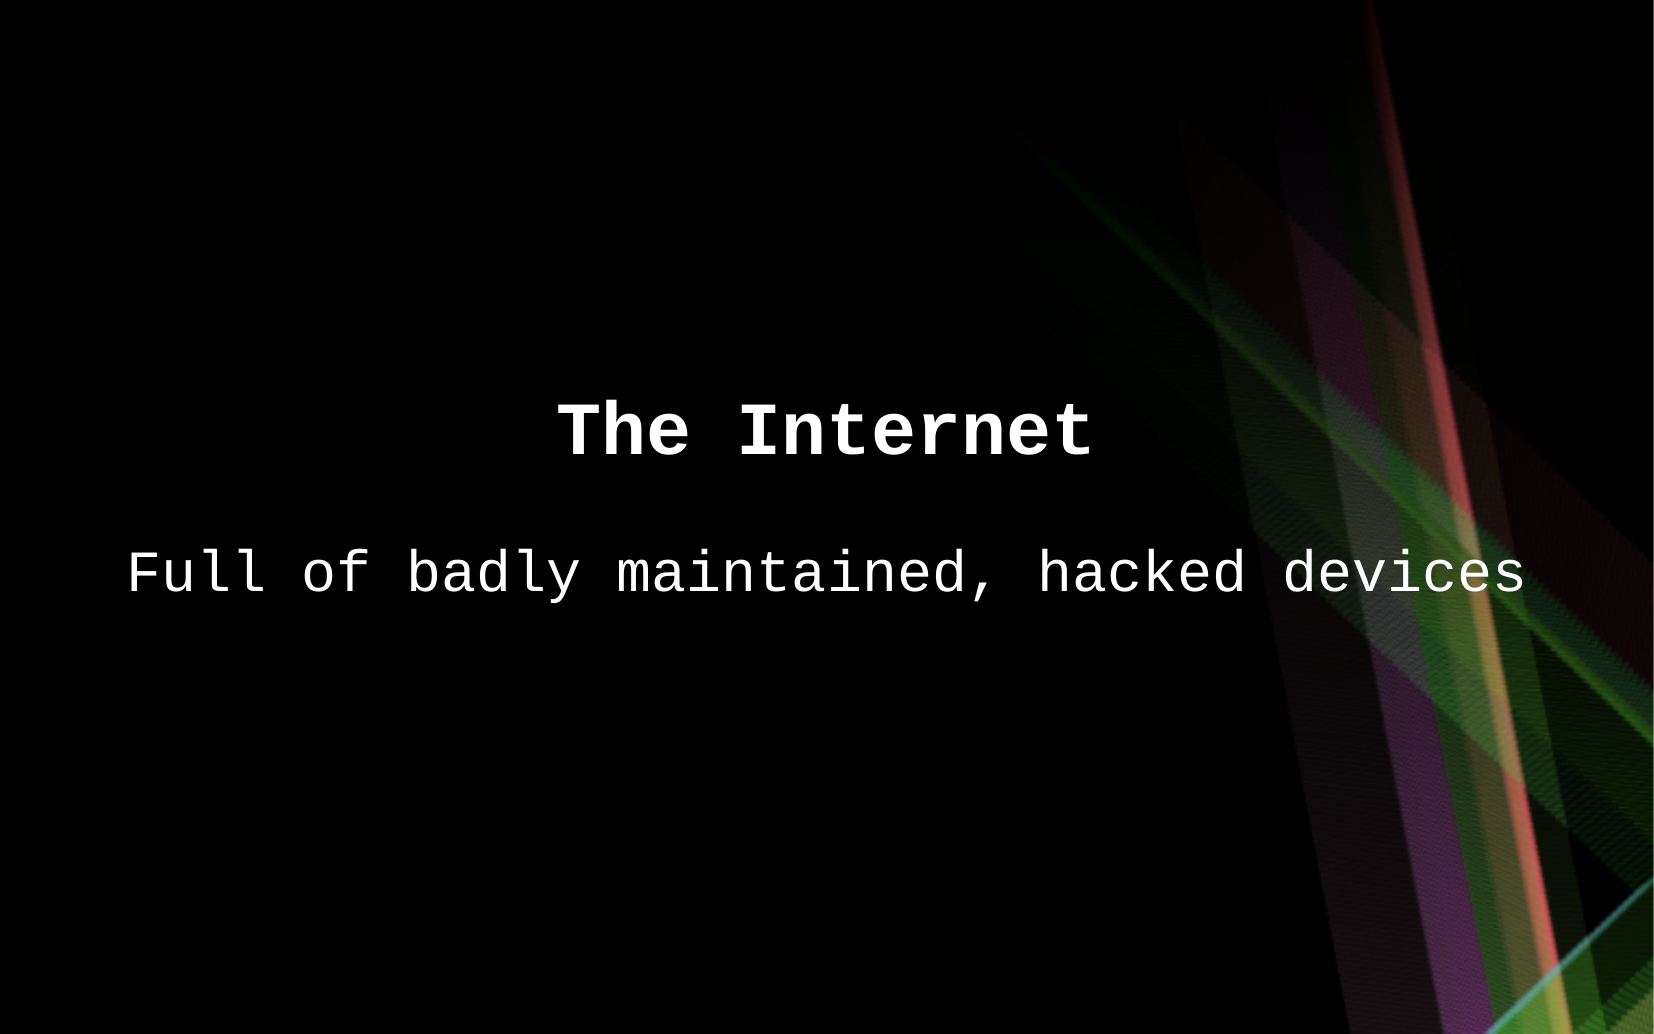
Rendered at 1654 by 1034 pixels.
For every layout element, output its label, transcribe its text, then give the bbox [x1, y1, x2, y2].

picture [0, 0, 1654, 1034]
subtitle The Internet Full of badly maintained, hacked devices [82, 100, 1571, 901]
